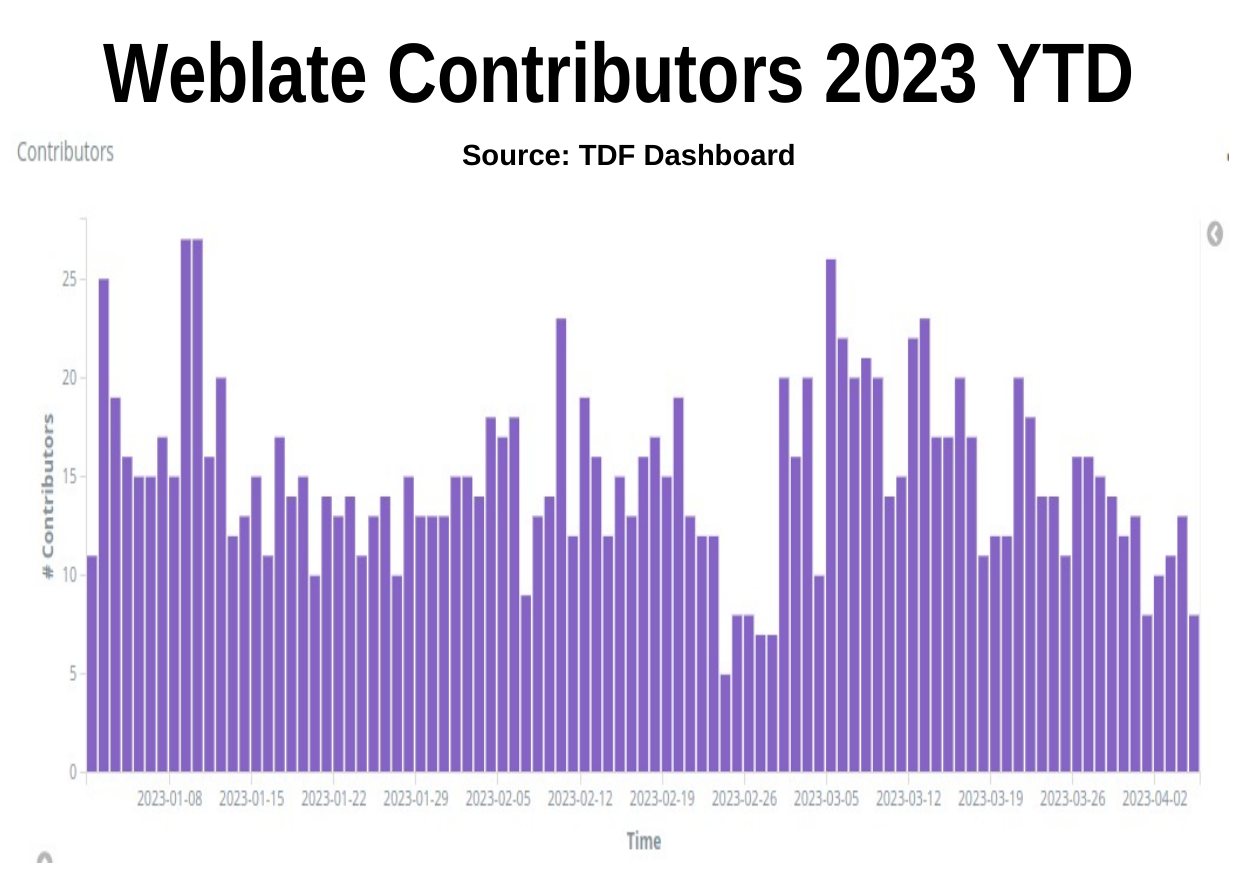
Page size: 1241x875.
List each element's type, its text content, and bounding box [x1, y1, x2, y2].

picture [11, 132, 1229, 863]
title Weblate Contributors 2023 YTD [11, 12, 1229, 132]
text_box Source: TDF Dashboard [447, 131, 812, 185]
